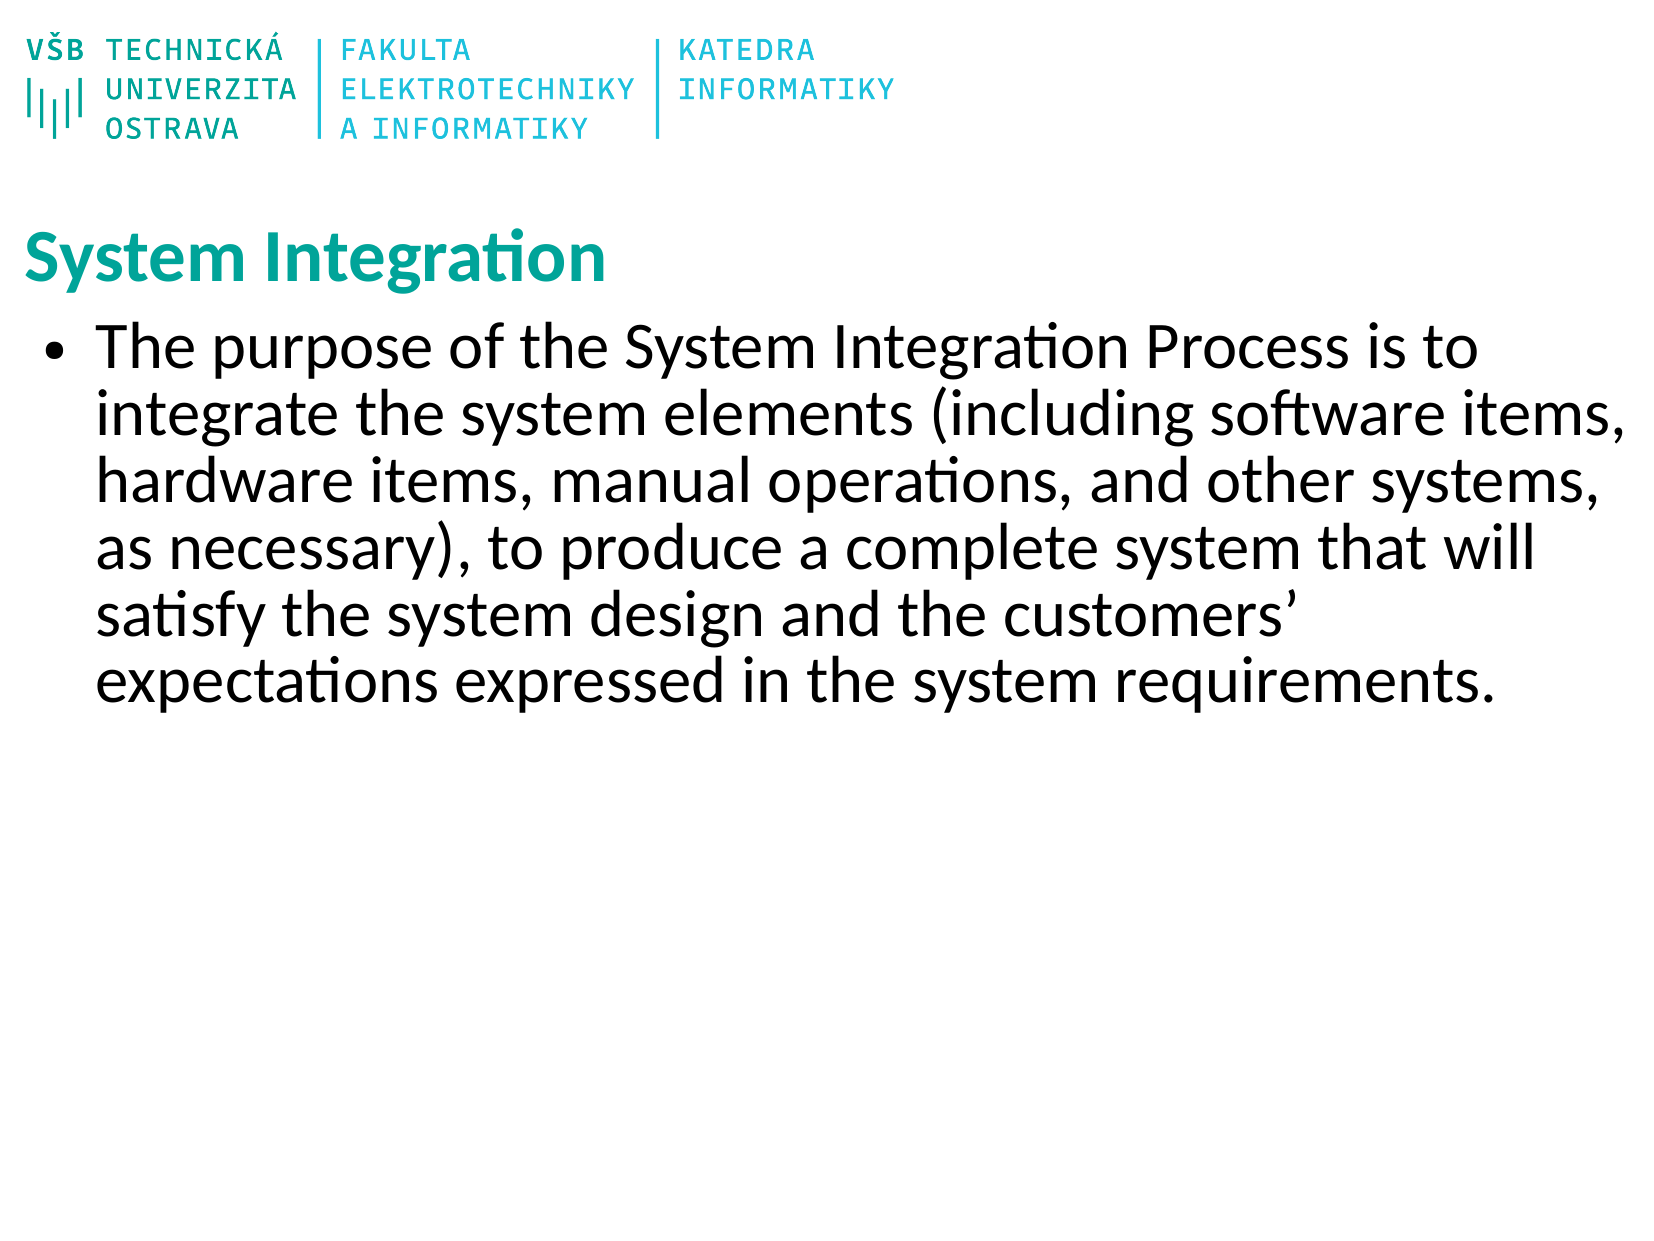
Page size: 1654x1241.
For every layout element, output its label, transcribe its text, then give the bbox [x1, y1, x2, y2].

title System Integration [24, 169, 1629, 301]
picture [26, 31, 894, 139]
list The purpose of the System Integration Process is to integrate the system elements (including software items, hardware items, manual operations, and other systems, as necessary), to produce a complete system that will satisfy the system design and the customers’ expectations expressed in the system requirements. [24, 318, 1629, 1146]
